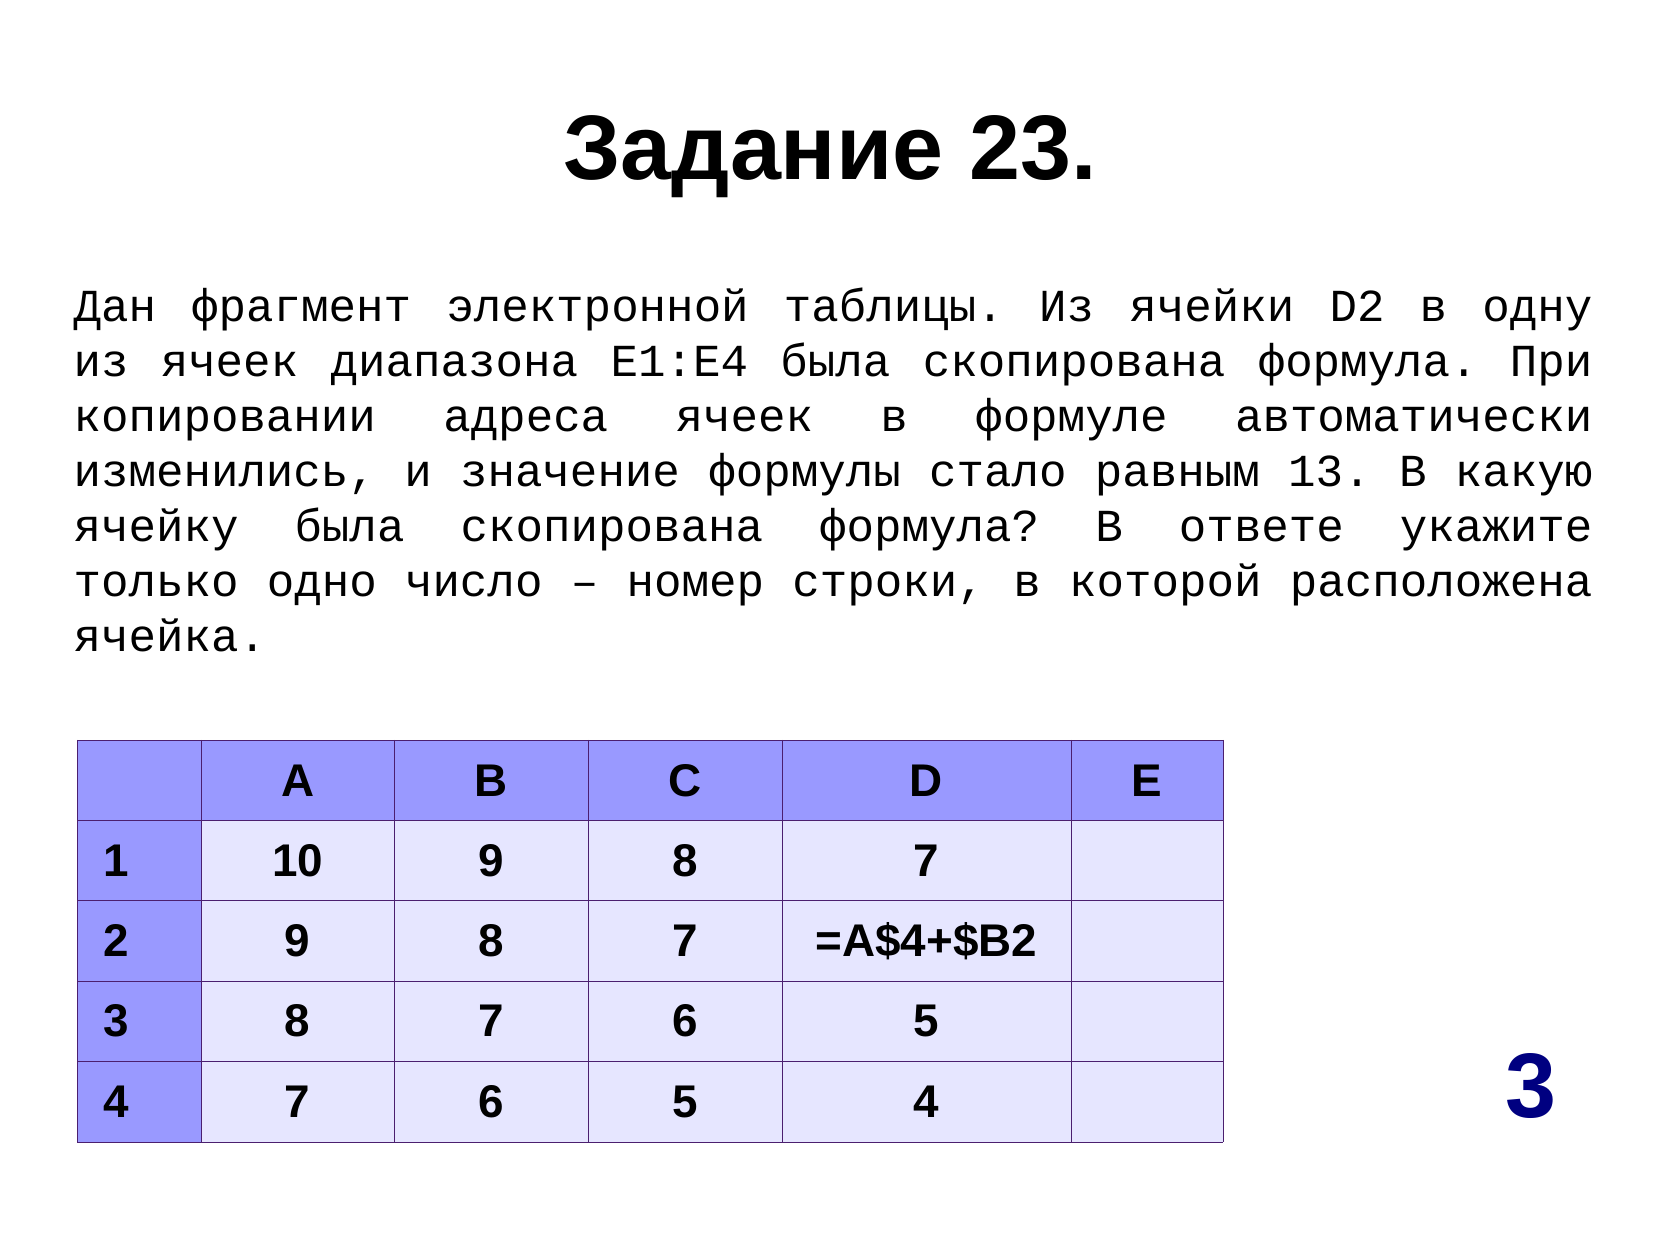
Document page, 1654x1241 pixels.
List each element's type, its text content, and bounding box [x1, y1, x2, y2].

table_cell [1072, 821, 1223, 900]
table_cell 7 [202, 1062, 394, 1142]
title Задание 23. [82, 68, 1571, 268]
table_cell 7 [783, 821, 1071, 900]
table_cell 5 [589, 1062, 782, 1142]
table_header С [589, 741, 782, 820]
table_header [78, 741, 201, 820]
table_cell 7 [589, 901, 782, 981]
table_cell [1072, 1062, 1223, 1142]
table_header Е [1072, 741, 1223, 820]
table_cell 2 [78, 901, 201, 981]
table_cell 3 [78, 982, 201, 1061]
table_cell 4 [783, 1062, 1071, 1142]
list Дан фрагмент электронной таблицы. Из ячейки D2 в одну из ячеек диапазона E1:E4 была скопирована формула. При копировании адреса ячеек в формуле автоматически изменились, и значение формулы стало равным 13. В какую ячейку была скопирована формула? В ответе укажите только одно число – номер строки, в которой расположена ячейка. [58, 268, 1609, 1194]
table_cell 6 [589, 982, 782, 1061]
text_box 3 [1417, 1027, 1571, 1145]
table_header D [783, 741, 1071, 820]
table_cell 8 [589, 821, 782, 900]
table_cell 10 [202, 821, 394, 900]
table_cell 7 [395, 982, 588, 1061]
table_cell [1072, 901, 1223, 981]
table_cell 9 [395, 821, 588, 900]
table_cell 6 [395, 1062, 588, 1142]
table_cell 8 [202, 982, 394, 1061]
table_cell =А$4+$B2 [783, 901, 1071, 981]
table_cell 1 [78, 821, 201, 900]
table_header А [202, 741, 394, 820]
table_cell 5 [783, 982, 1071, 1061]
table_cell 4 [78, 1062, 201, 1142]
table_header В [395, 741, 588, 820]
table_cell 9 [202, 901, 394, 981]
table_cell 8 [395, 901, 588, 981]
table_cell [1072, 982, 1223, 1061]
